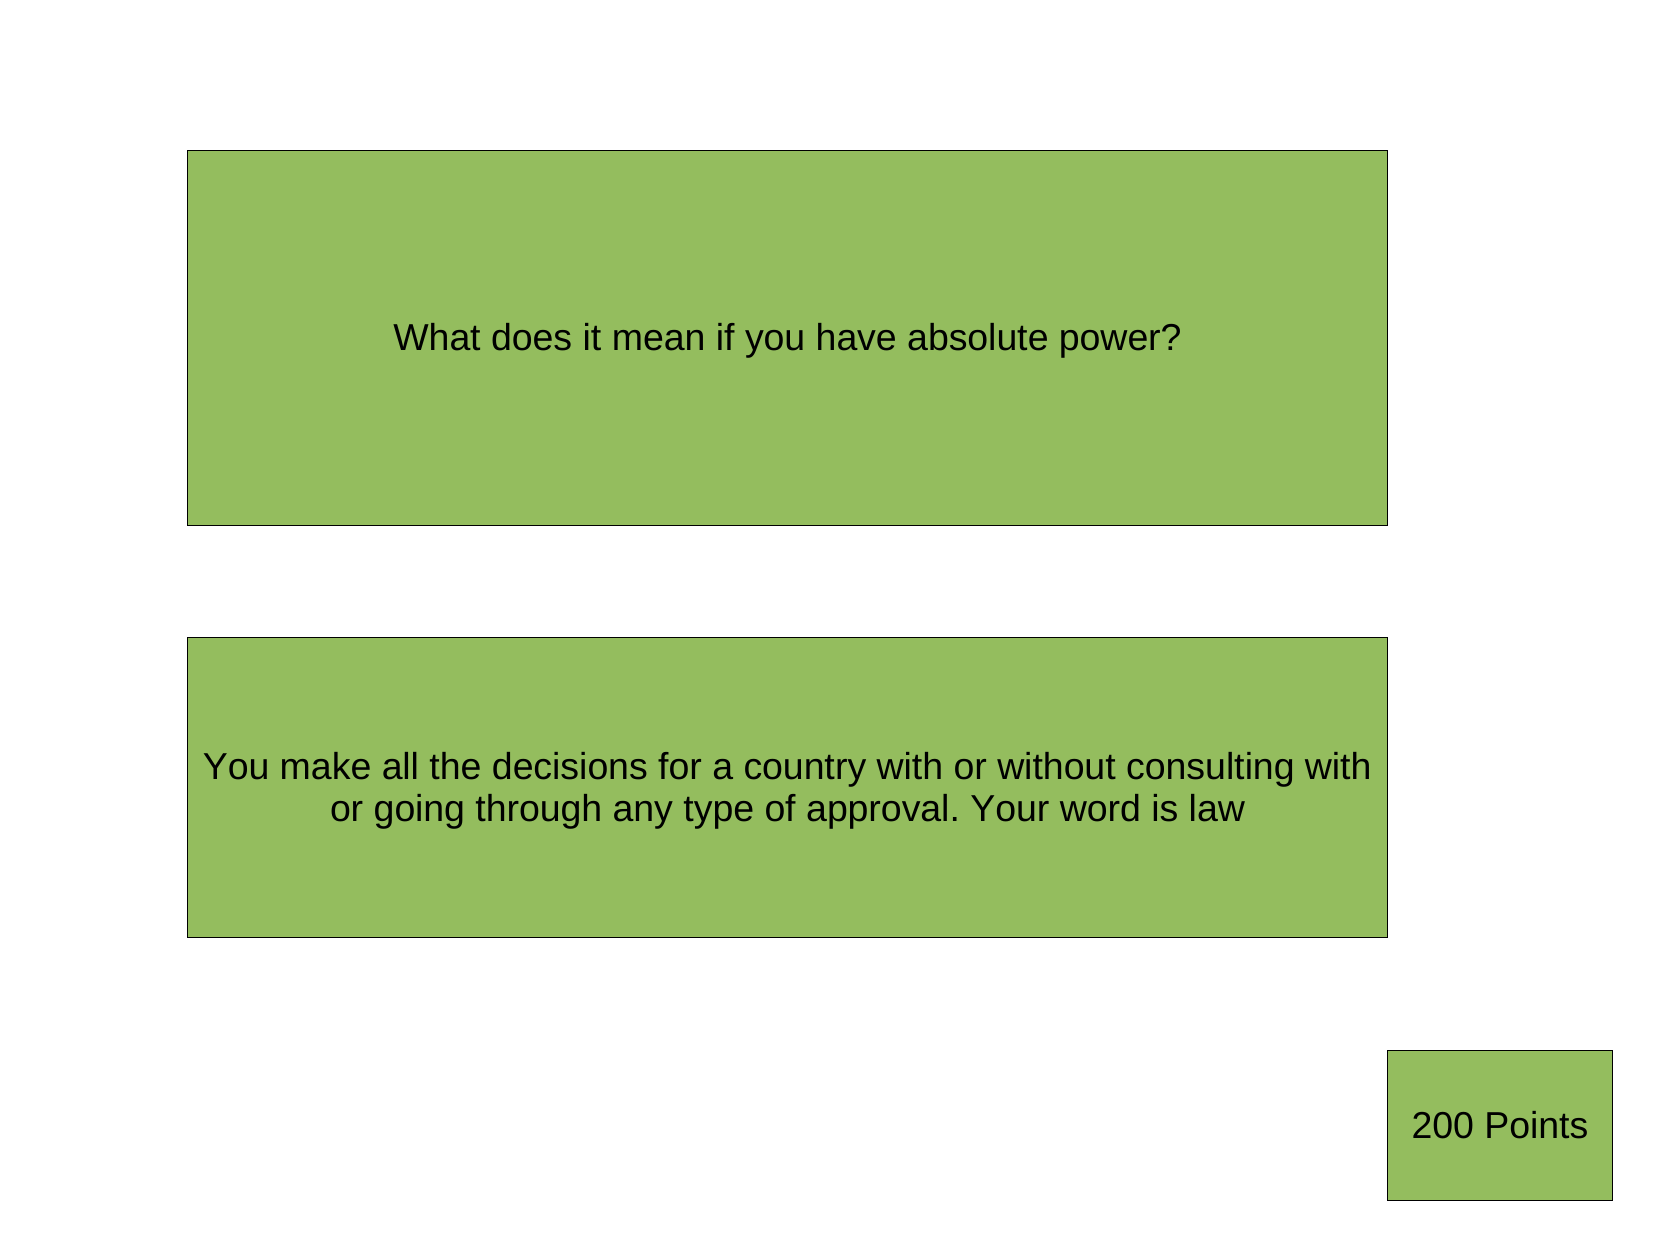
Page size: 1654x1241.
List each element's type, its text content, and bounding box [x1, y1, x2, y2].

text_box What does it mean if you have absolute power? [187, 150, 1388, 526]
text_box 200 Points [1387, 1050, 1613, 1201]
text_box You make all the decisions for a country with or without consulting with or going through any type of approval. Your word is law [187, 637, 1388, 938]
